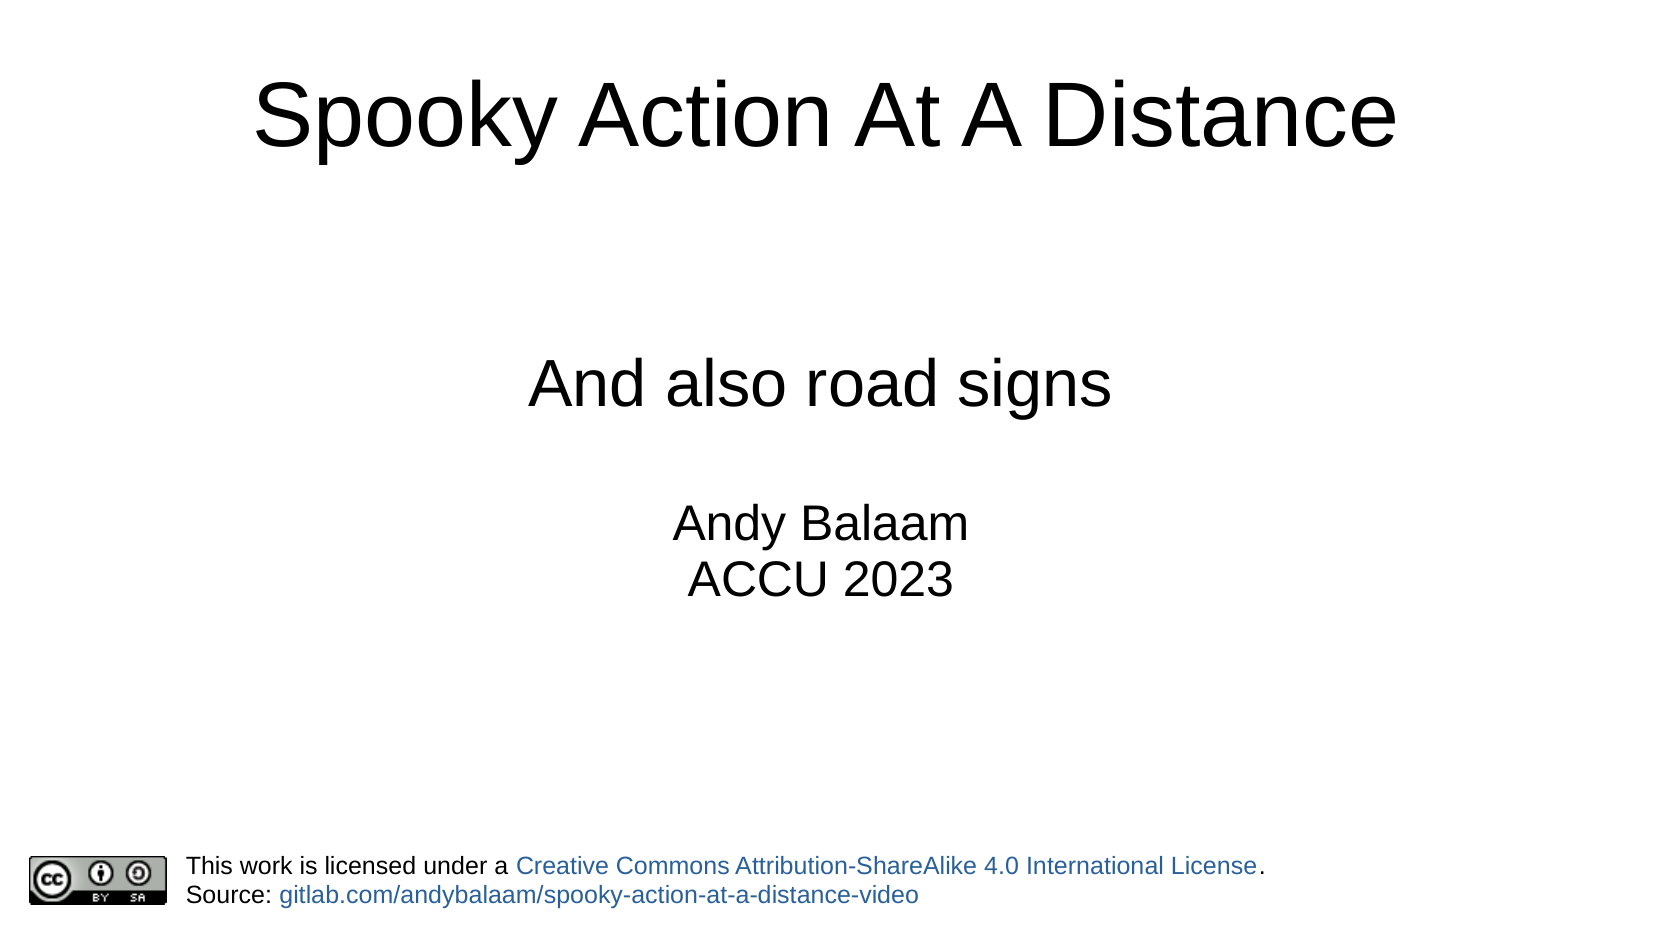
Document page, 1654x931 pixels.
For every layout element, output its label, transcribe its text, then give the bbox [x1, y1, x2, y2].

text_box Source: gitlab.com/andybalaam/spooky-action-at-a-distance-video [171, 873, 1397, 931]
subtitle And also road signs Andy Balaam ACCU 2023 [76, 206, 1565, 747]
text_box This work is licensed under a Creative Commons Attribution-ShareAlike 4.0 International License. [171, 844, 1312, 873]
title Spooky Action At A Distance [82, 37, 1571, 193]
picture [29, 856, 167, 905]
